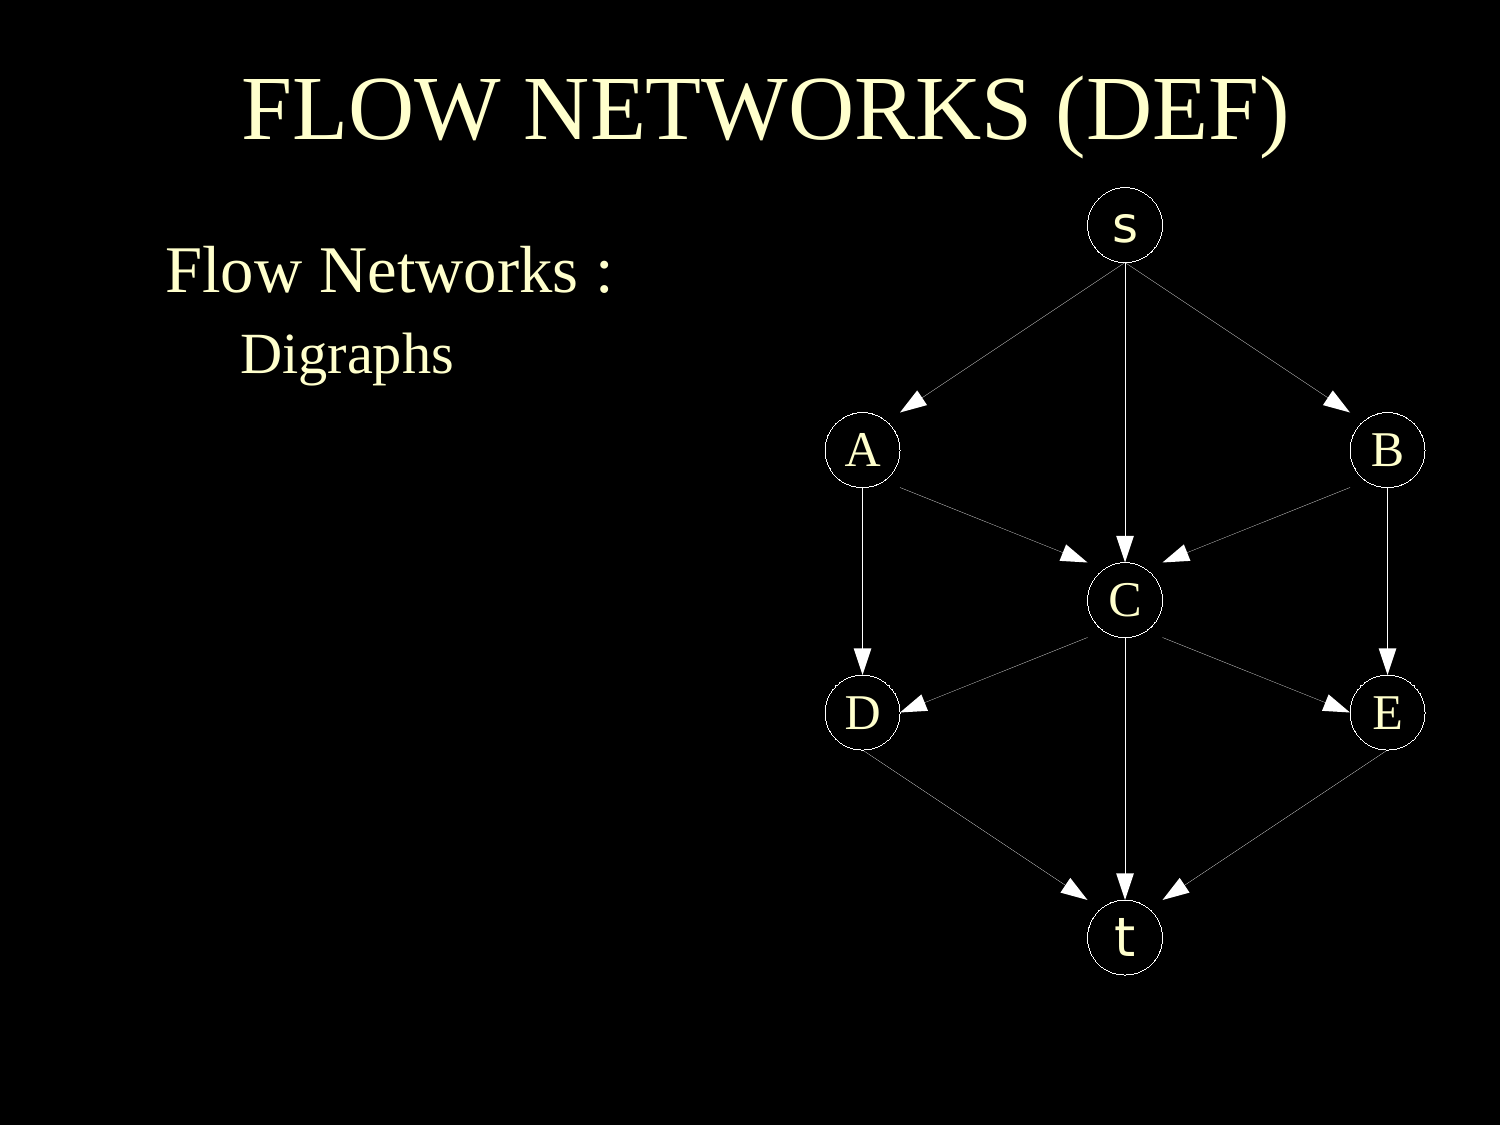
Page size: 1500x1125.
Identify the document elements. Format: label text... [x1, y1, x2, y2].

text_box C [1087, 562, 1163, 638]
list Flow Networks : Digraphs [150, 224, 788, 1083]
text_box B [1350, 412, 1426, 488]
text_box t [1087, 900, 1163, 976]
text_box A [825, 412, 901, 488]
text_box E [1350, 675, 1426, 751]
title FLOW NETWORKS (DEF) [37, 50, 1496, 167]
text_box D [825, 675, 901, 751]
text_box s [1087, 187, 1163, 263]
